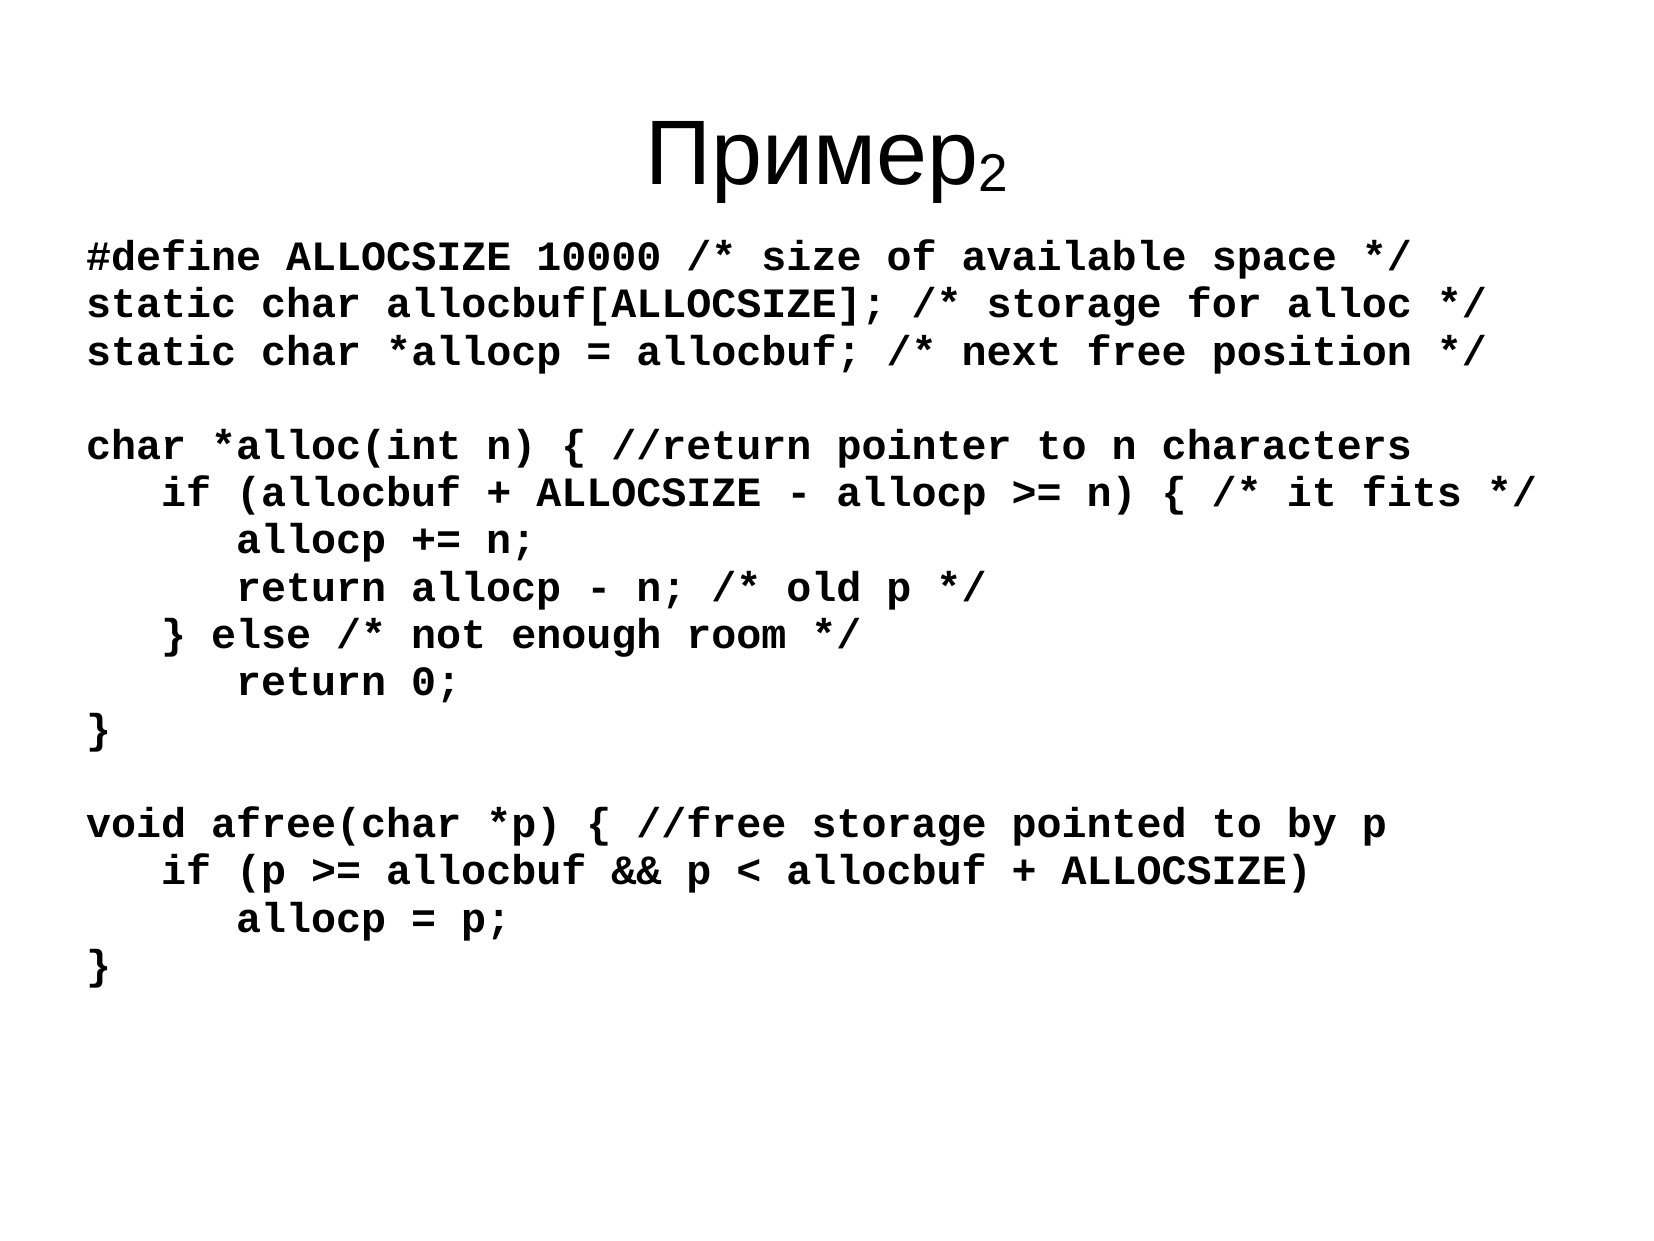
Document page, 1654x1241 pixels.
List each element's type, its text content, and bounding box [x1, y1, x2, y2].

text_box #define ALLOCSIZE 10000 /* size of available space */ static char allocbuf[ALLOCSIZE]; /* storage for alloc */ static char *allocp = allocbuf; /* next free position */ char *alloc(int n) { //return pointer to n characters if (allocbuf + ALLOCSIZE - allocp >= n) { /* it fits */ allocp += n; return allocp - n; /* old p */ } else /* not enough room */ return 0; } void afree(char *p) { //free storage pointed to by p if (p >= allocbuf && p < allocbuf + ALLOCSIZE) allocp = p; } [71, 228, 1637, 1008]
title Пример2 [82, 49, 1571, 228]
